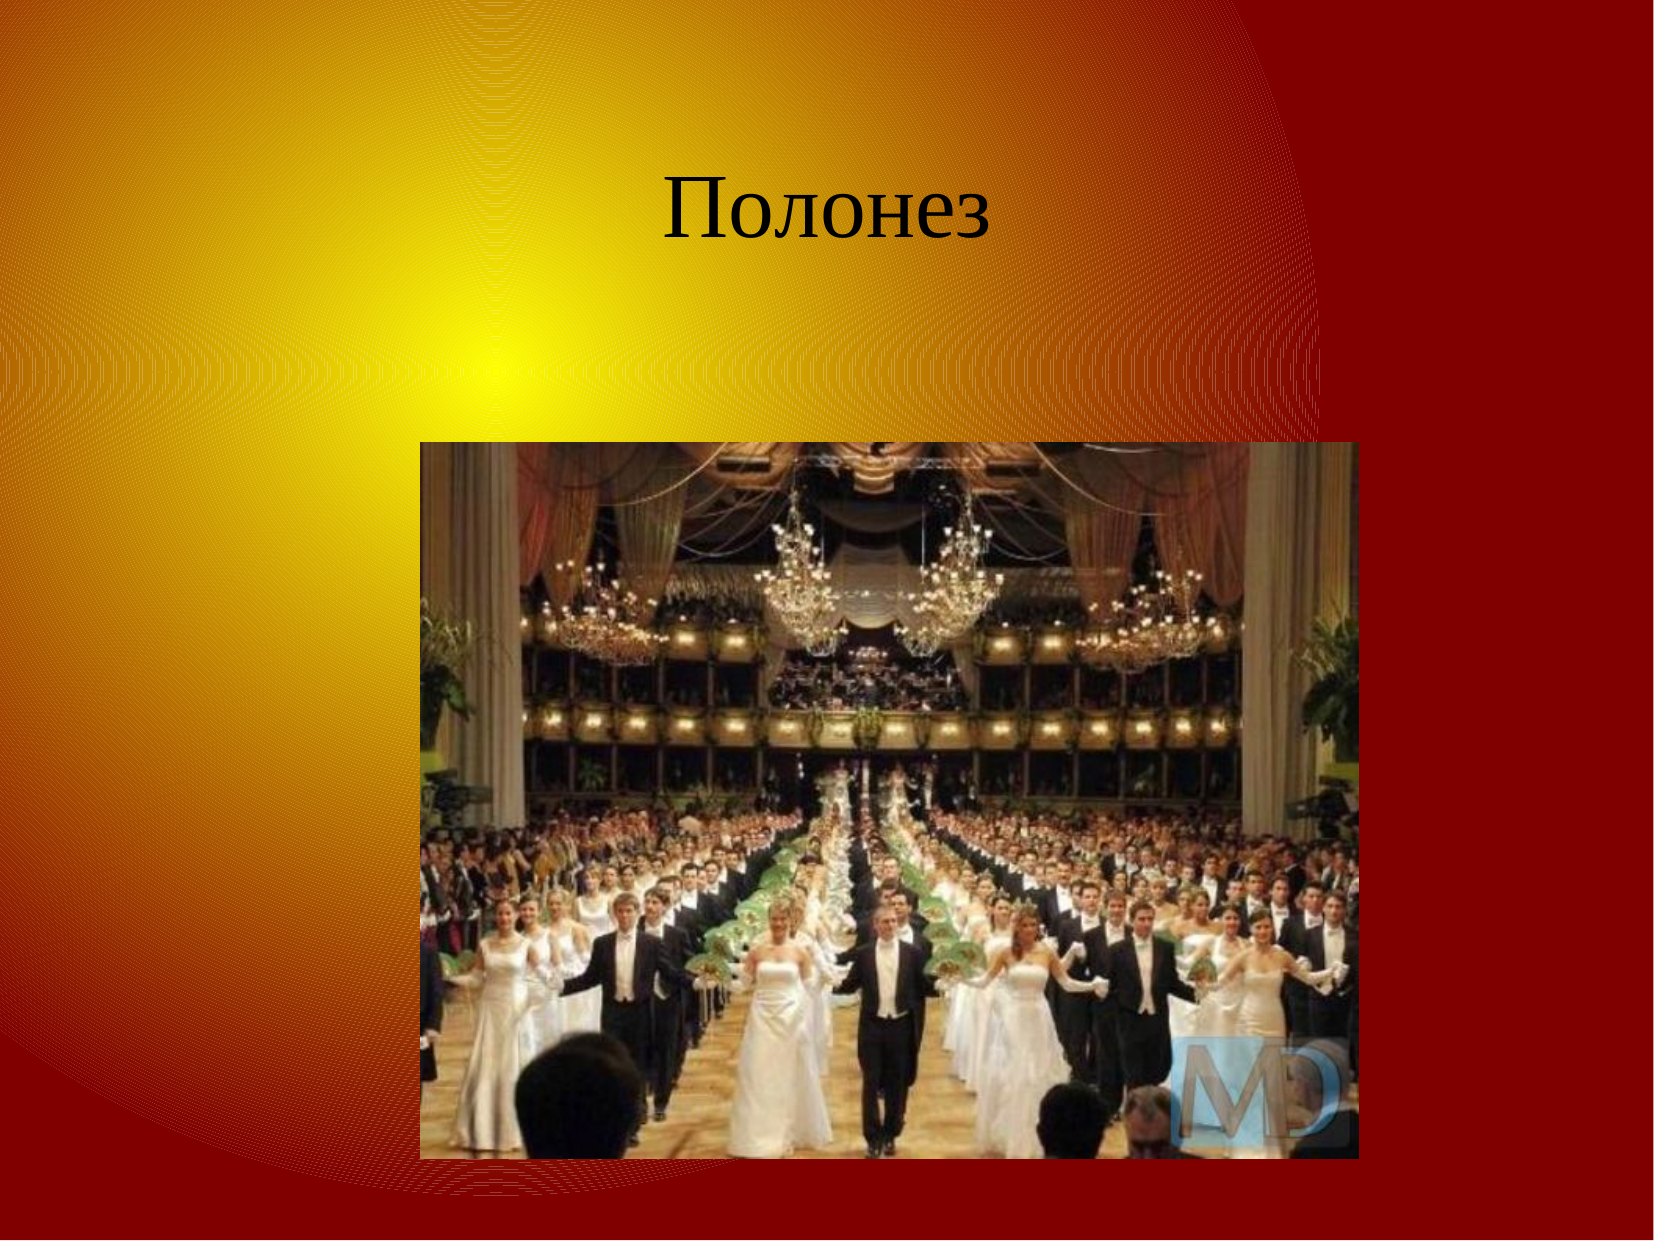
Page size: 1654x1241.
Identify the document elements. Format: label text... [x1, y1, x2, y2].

title Полонез [121, 110, 1534, 303]
picture [420, 442, 1359, 1159]
